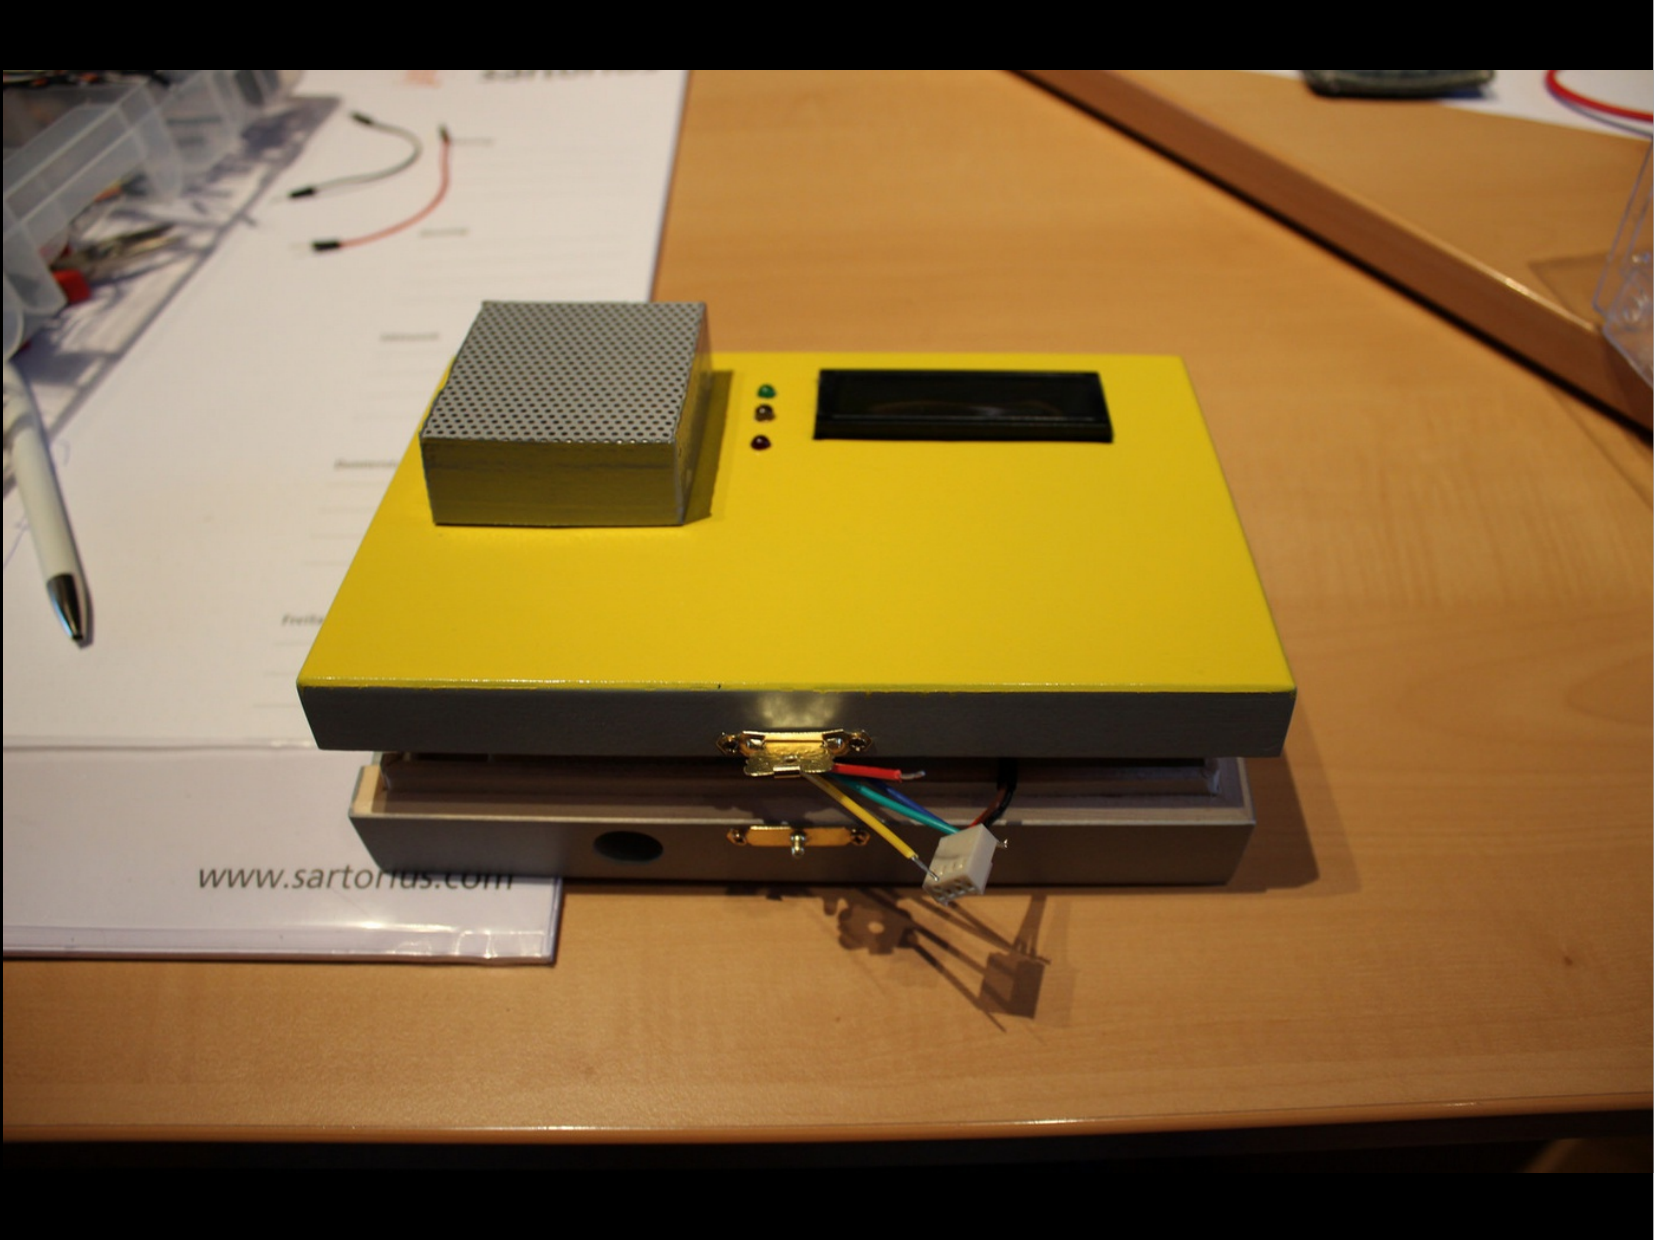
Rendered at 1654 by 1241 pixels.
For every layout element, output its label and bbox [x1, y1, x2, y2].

picture [3, 70, 1654, 1174]
